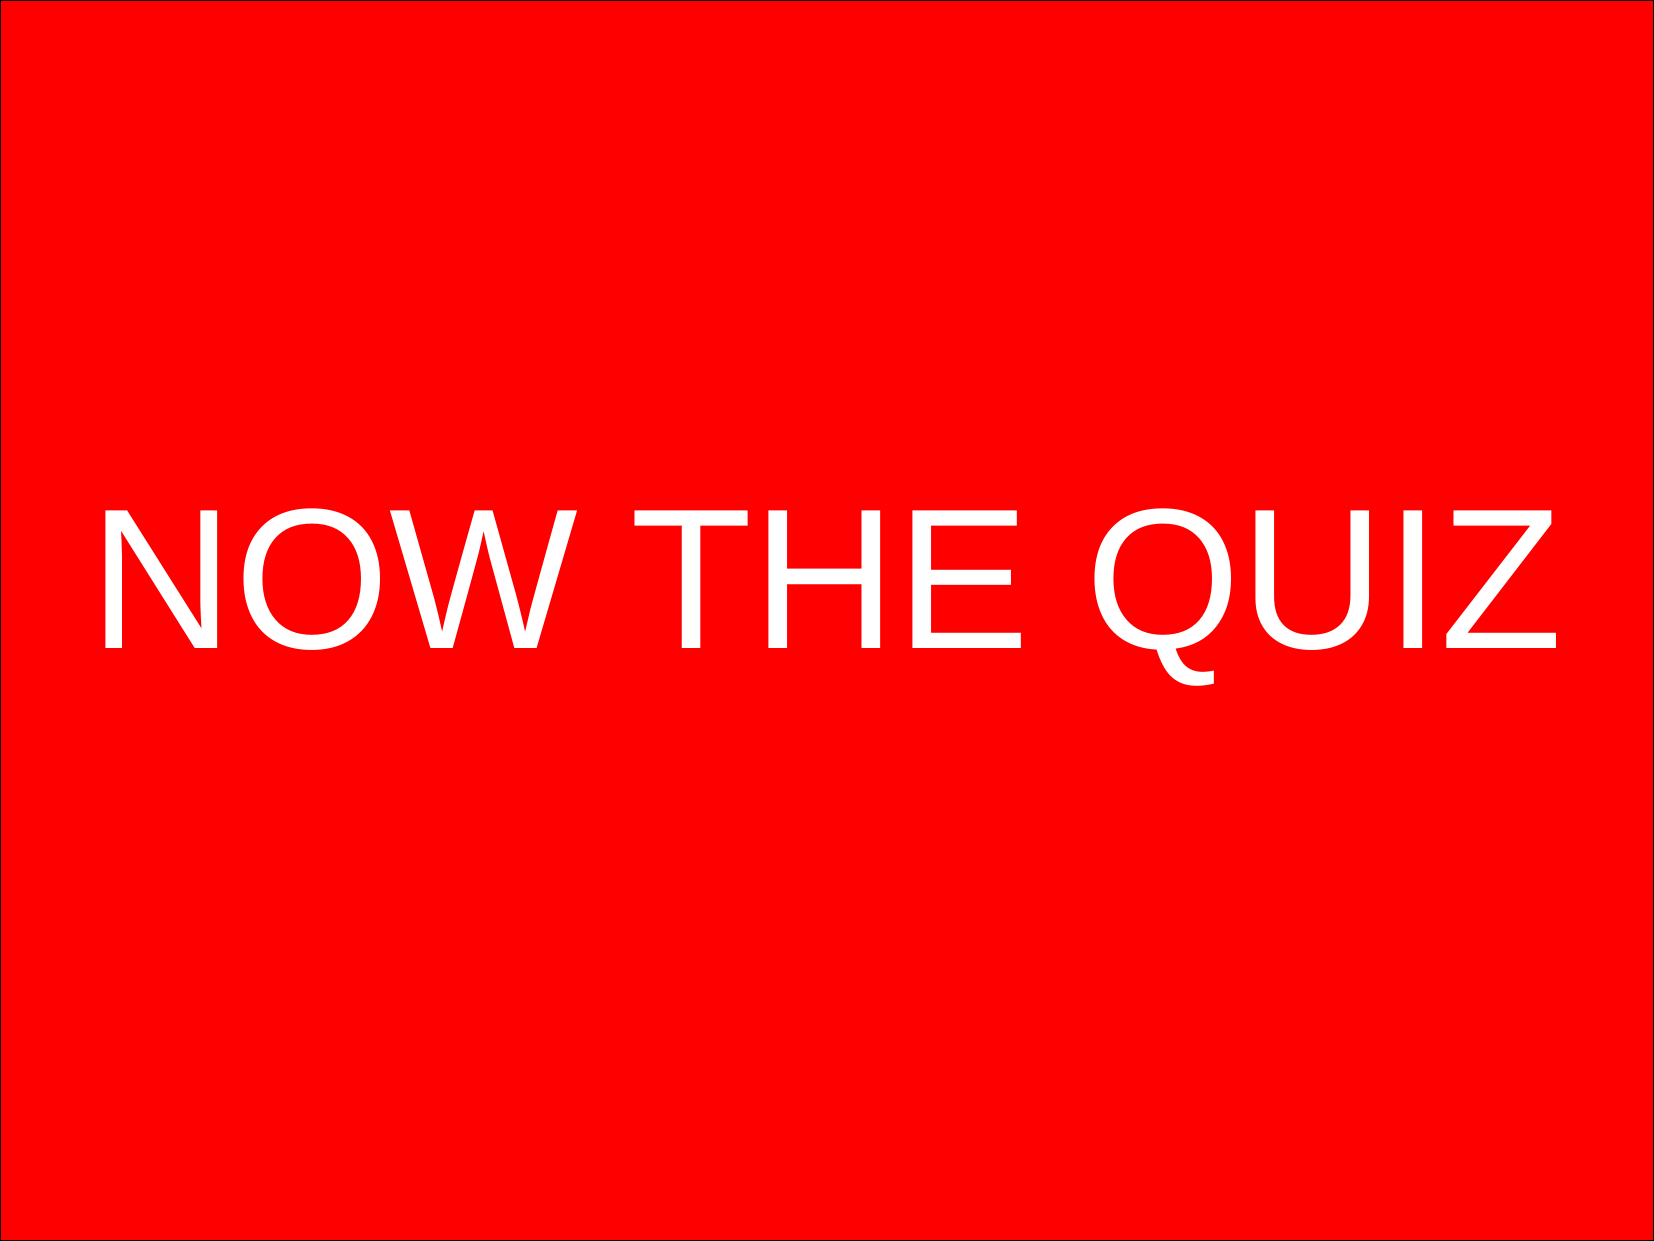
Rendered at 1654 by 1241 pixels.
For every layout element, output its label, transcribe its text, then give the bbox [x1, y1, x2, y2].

text_box [0, 0, 1654, 1241]
subtitle NOW THE QUIZ [82, 49, 1571, 1109]
